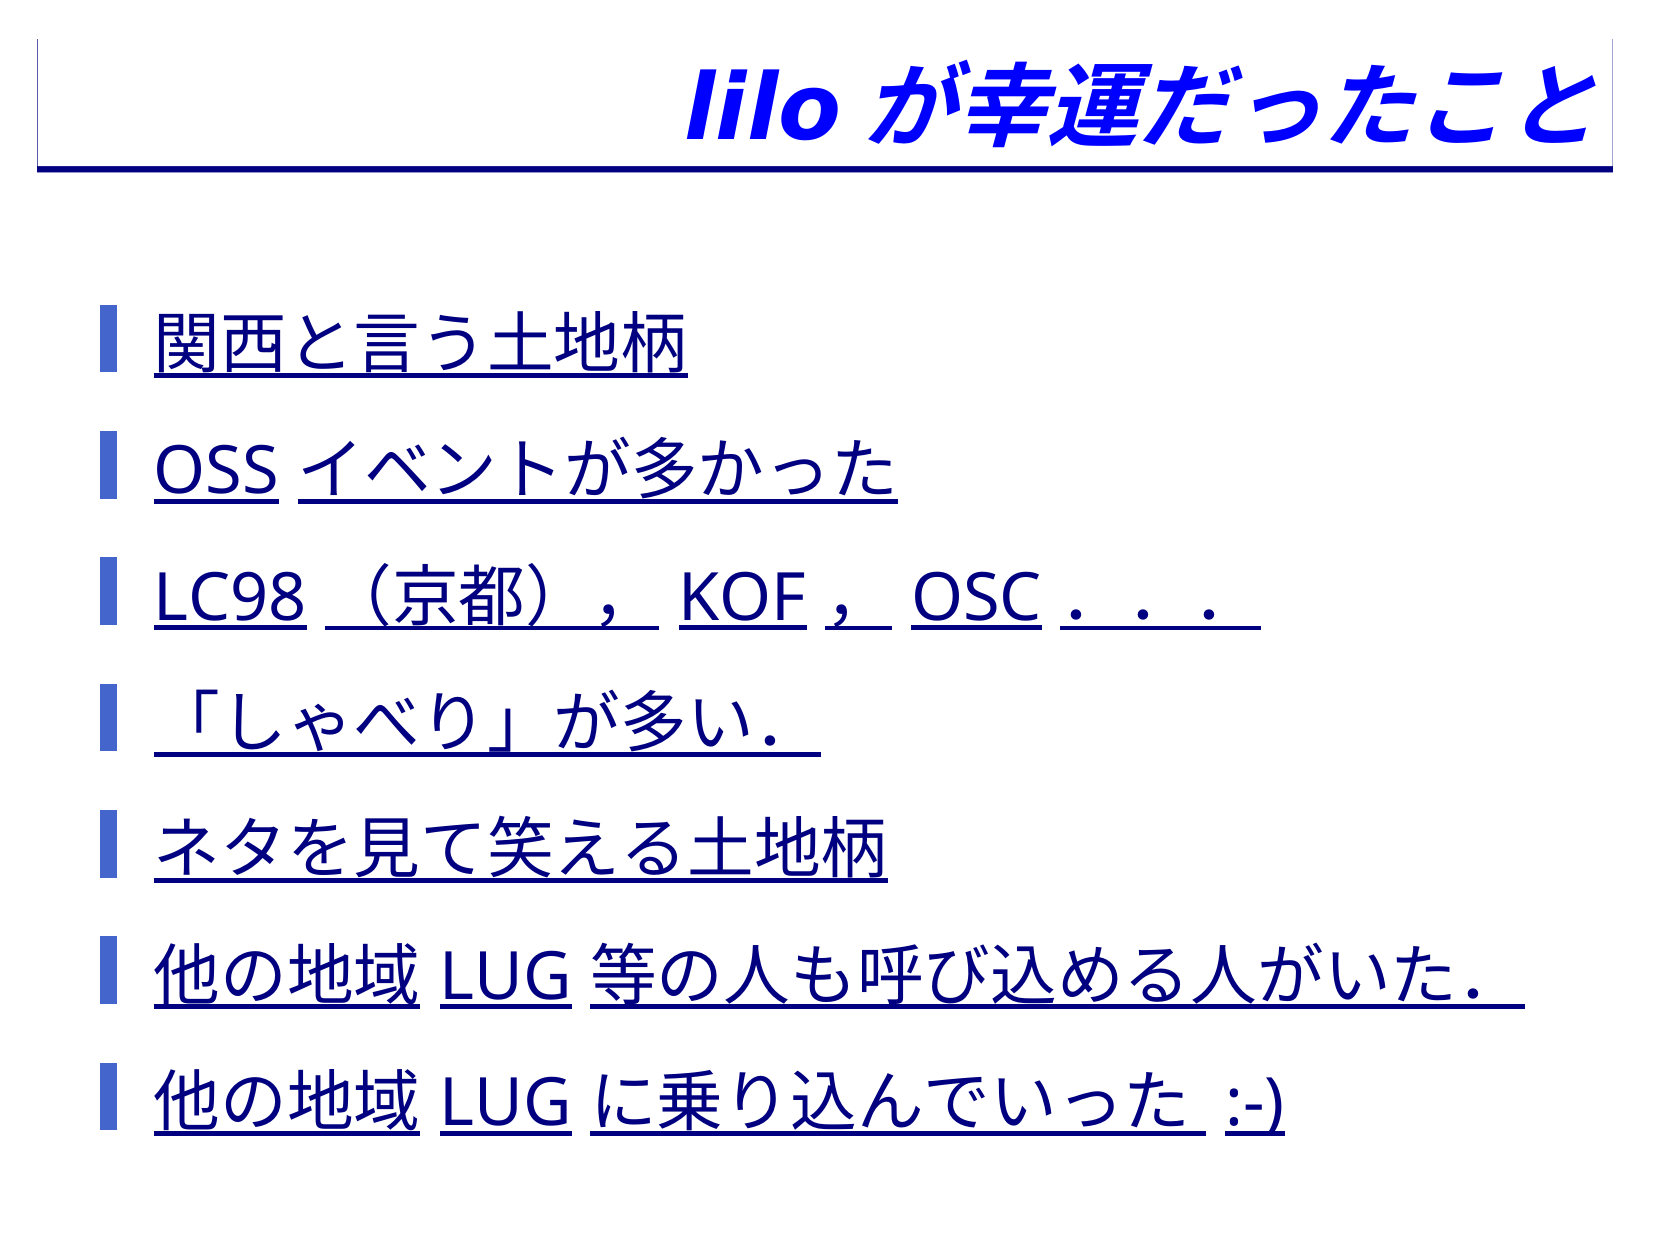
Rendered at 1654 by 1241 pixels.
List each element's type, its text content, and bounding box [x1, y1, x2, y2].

list 関西と言う土地柄 OSSイベントが多かった LC98（京都），KOF，OSC．．． 「しゃべり」が多い． ネタを見て笑える土地柄 他の地域LUG等の人も呼び込める人がいた． 他の地域LUGに乗り込んでいった :-) [82, 290, 1571, 1109]
title liloが幸運だったこと [37, 46, 1613, 154]
picture [100, 1109, 117, 1130]
